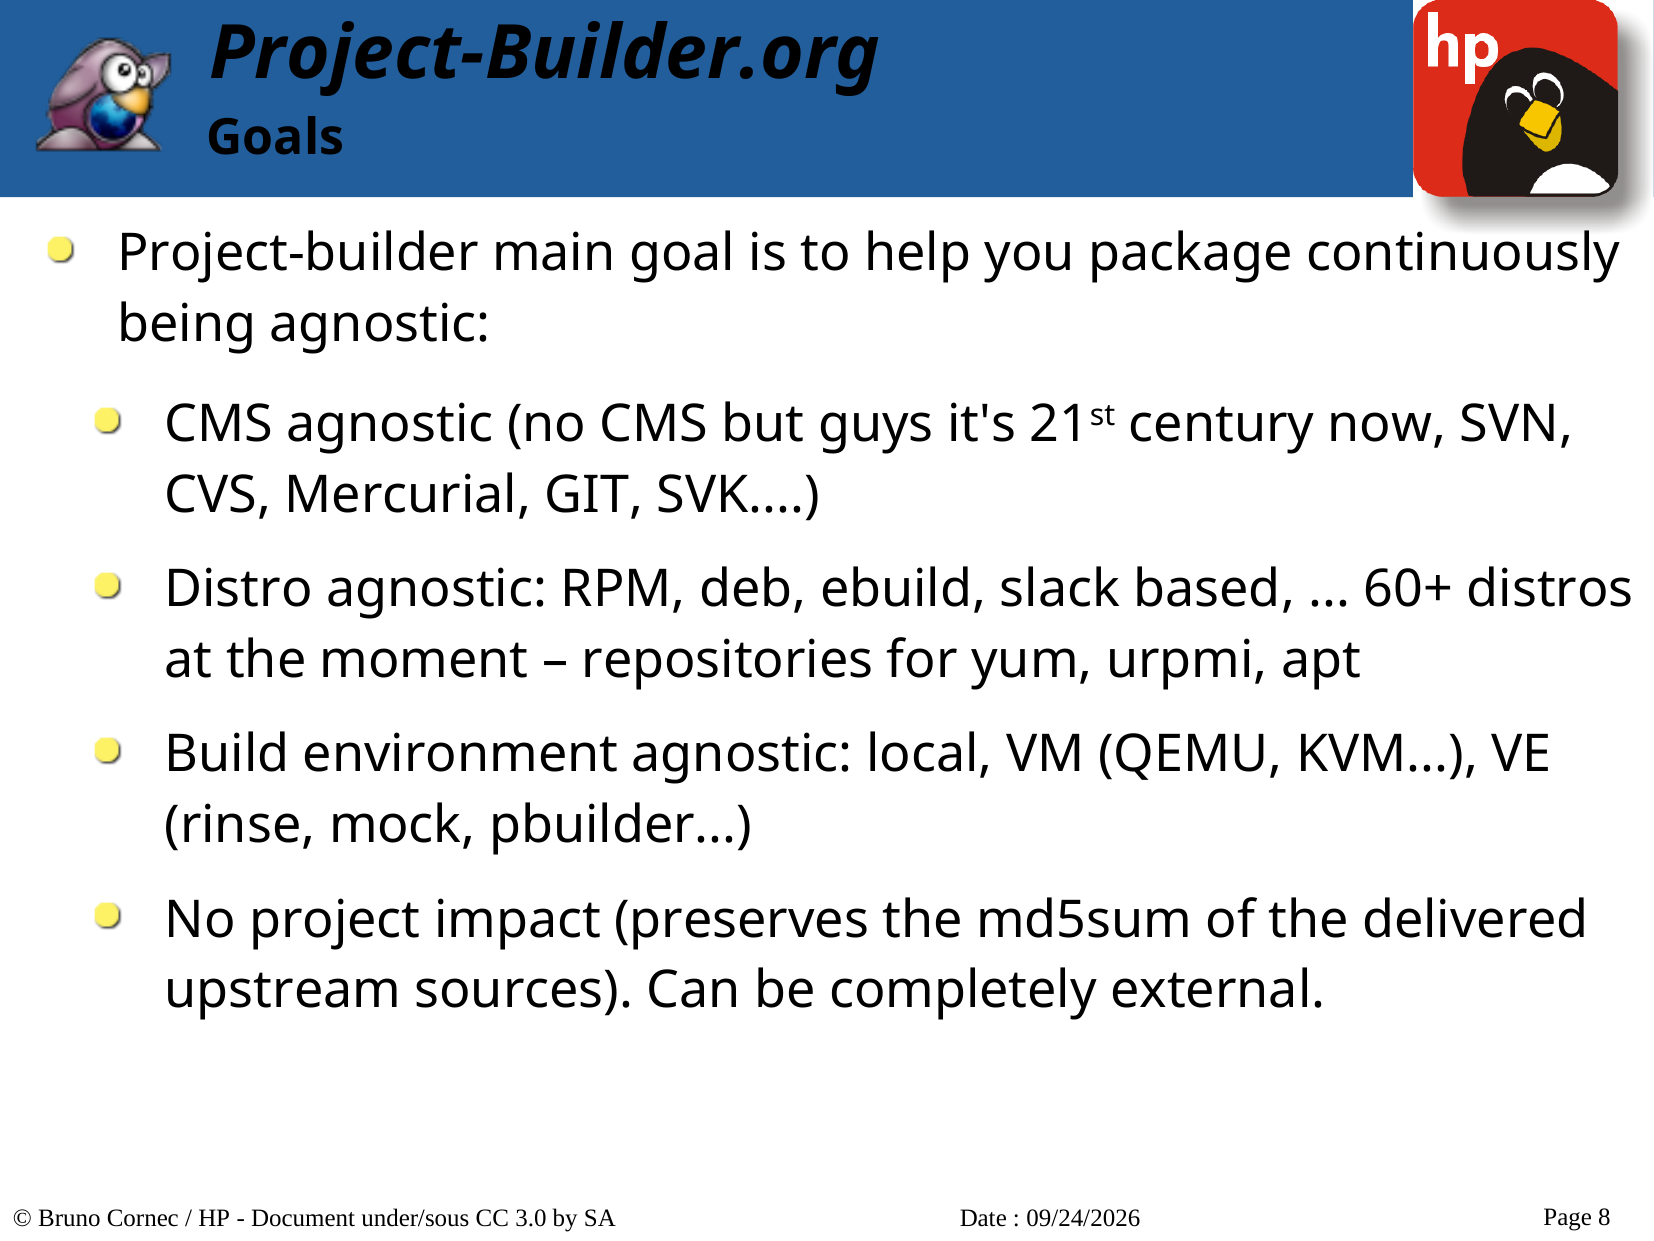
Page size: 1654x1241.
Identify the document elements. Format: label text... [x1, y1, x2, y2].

picture [1413, 0, 1654, 235]
list Project-builder main goal is to help you package continuously being agnostic: CMS agnostic (no CMS but guys it's 21st century now, SVN, CVS, Mercurial, GIT, SVK....) Distro agnostic: RPM, deb, ebuild, slack based, ... 60+ distros at the moment – repositories for yum, urpmi, apt Build environment agnostic: local, VM (QEMU, KVM...), VE (rinse, mock, pbuilder...) No project impact (preserves the md5sum of the delivered upstream sources). Can be completely external. [34, 215, 1642, 1101]
picture [0, 0, 211, 199]
title Goals [206, 56, 1121, 218]
